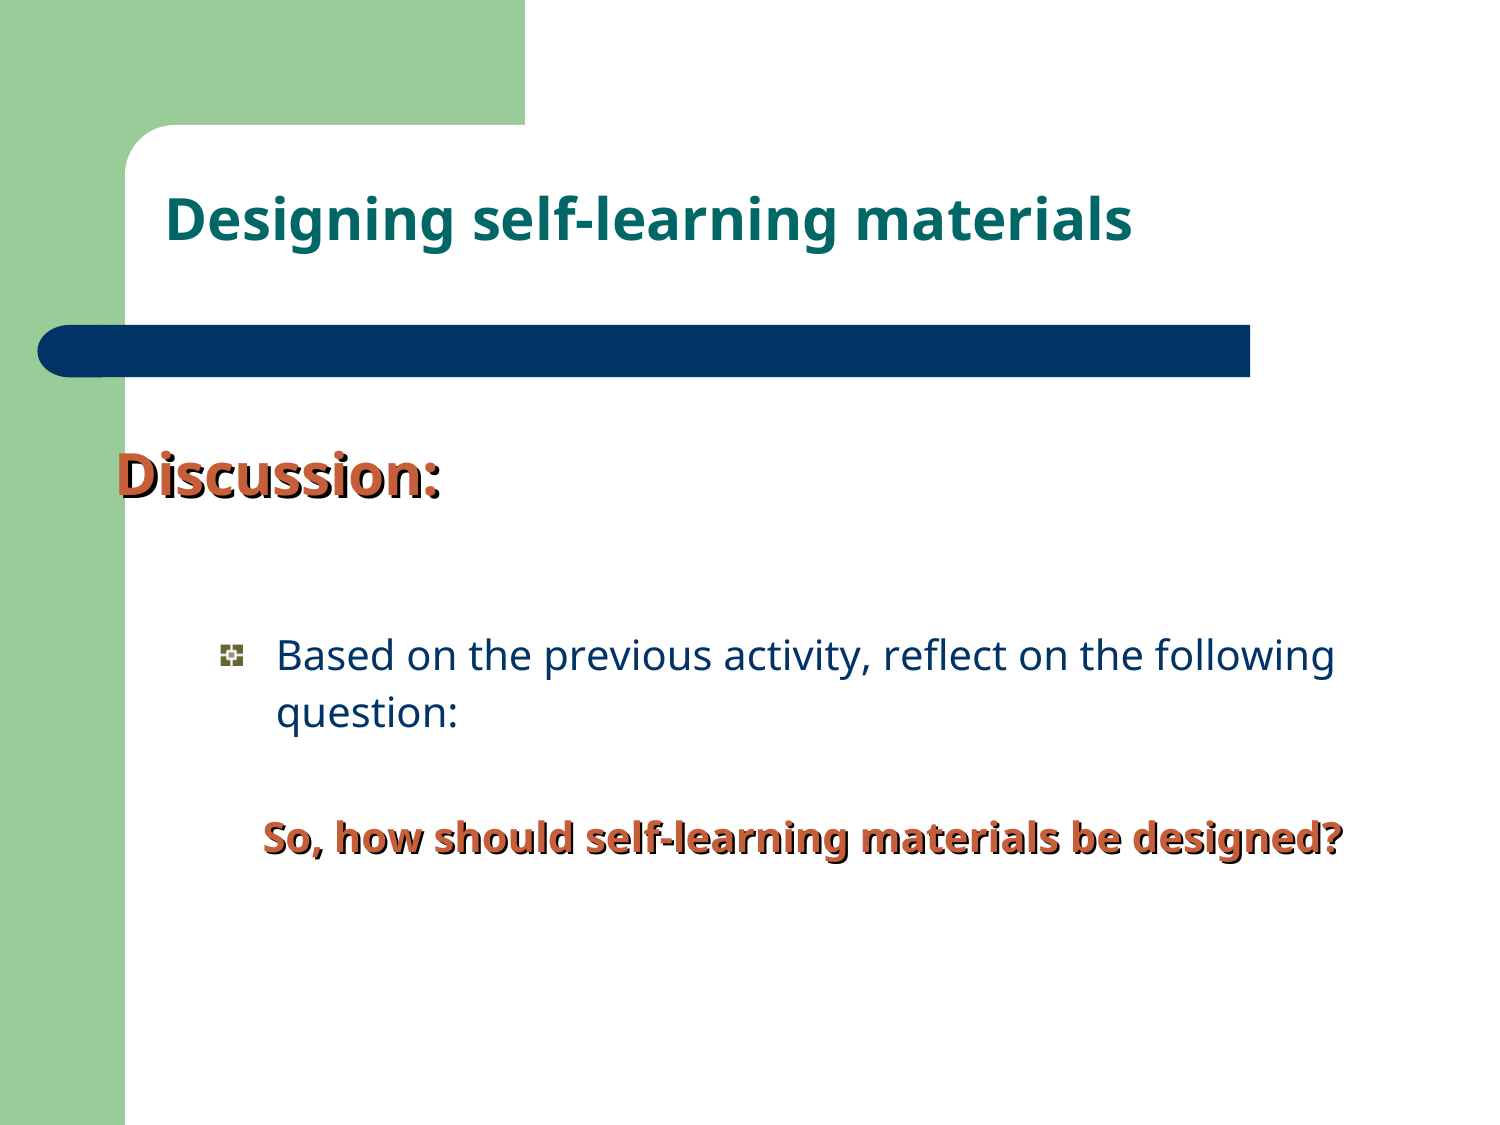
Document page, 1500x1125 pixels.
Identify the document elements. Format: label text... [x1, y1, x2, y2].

text_box Discussion: [100, 437, 730, 516]
title Designing self-learning materials [149, 174, 1463, 263]
list Based on the previous activity, reflect on the following question: So, how should self-learning materials be designed? [204, 542, 1412, 921]
